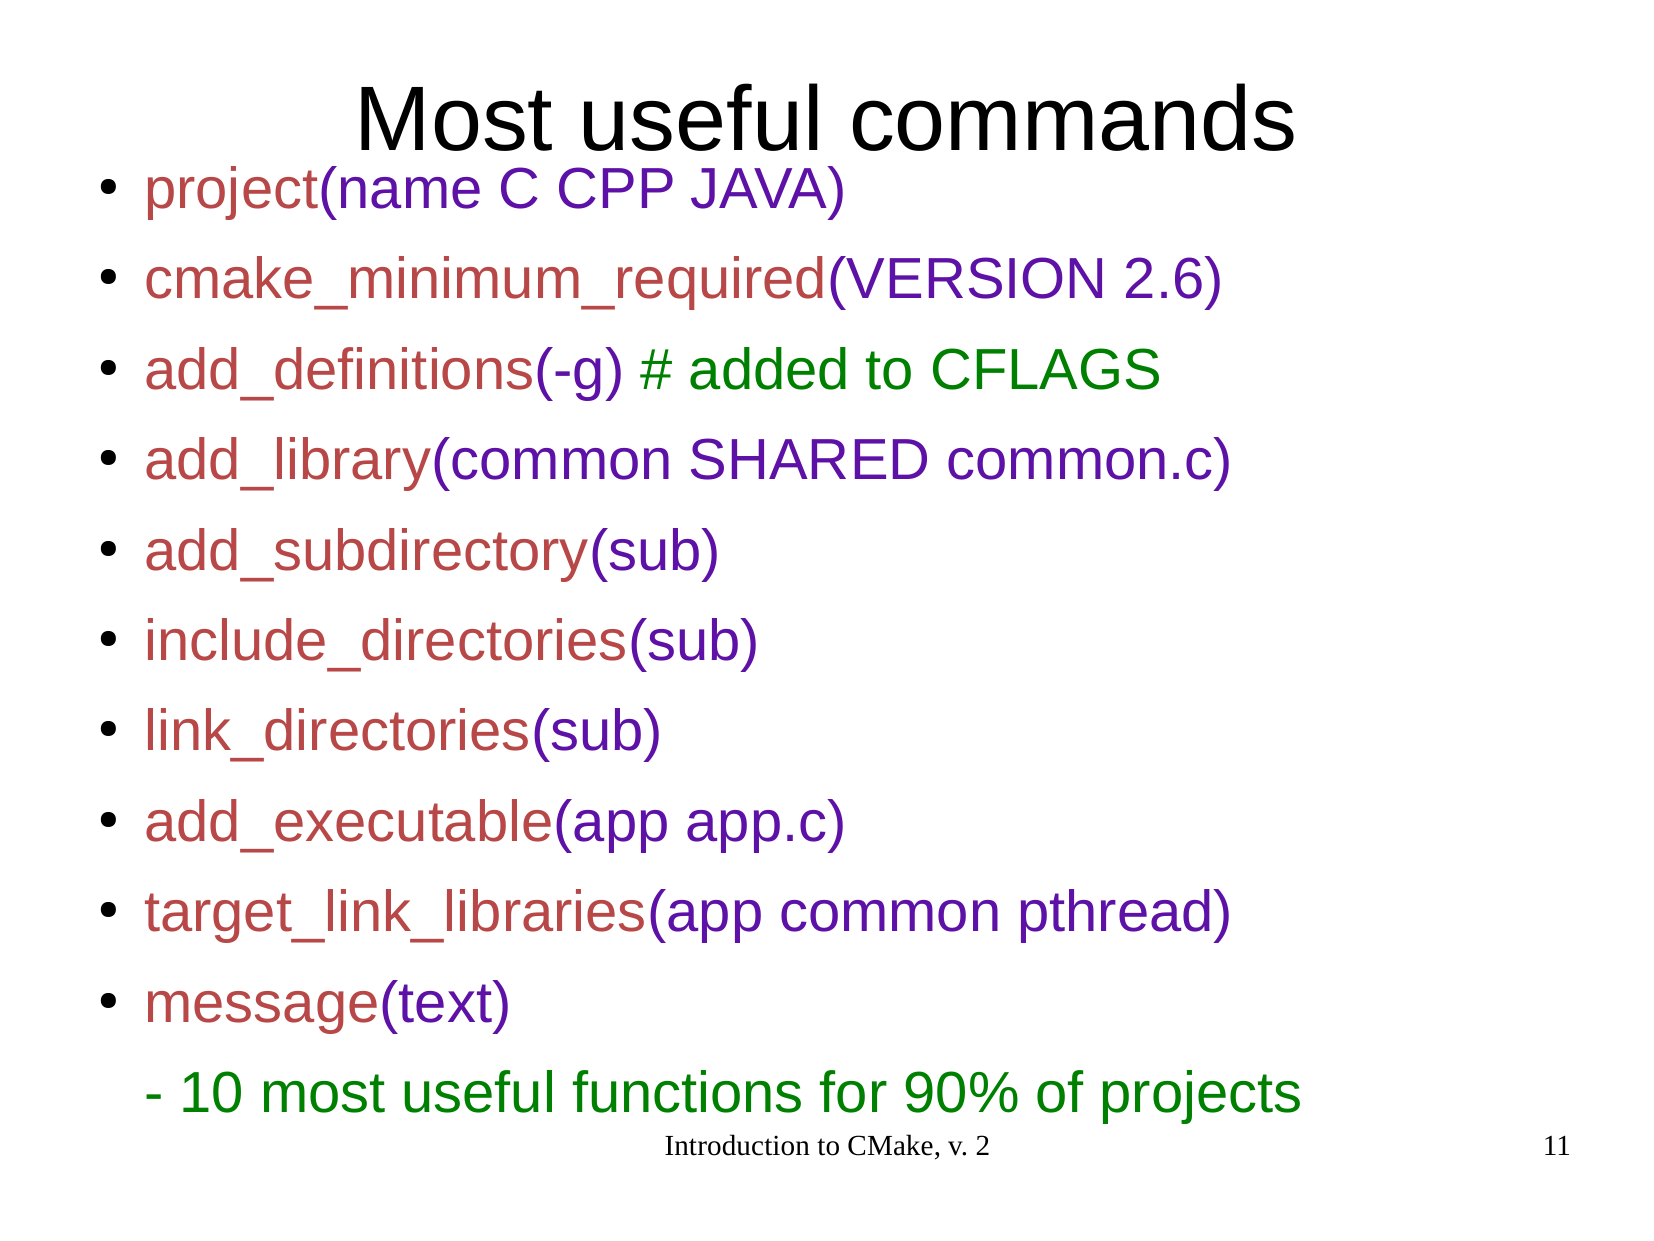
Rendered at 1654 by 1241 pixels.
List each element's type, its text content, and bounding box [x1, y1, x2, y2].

title Most useful commands [82, 56, 1571, 155]
list project(name C CPP JAVA) cmake_minimum_required(VERSION 2.6) add_definitions(-g) # added to CFLAGS add_library(common SHARED common.c) add_subdirectory(sub) include_directories(sub) link_directories(sub) add_executable(app app.c) target_link_libraries(app common pthread) message(text) - 10 most useful functions for 90% of projects [82, 155, 1571, 1131]
